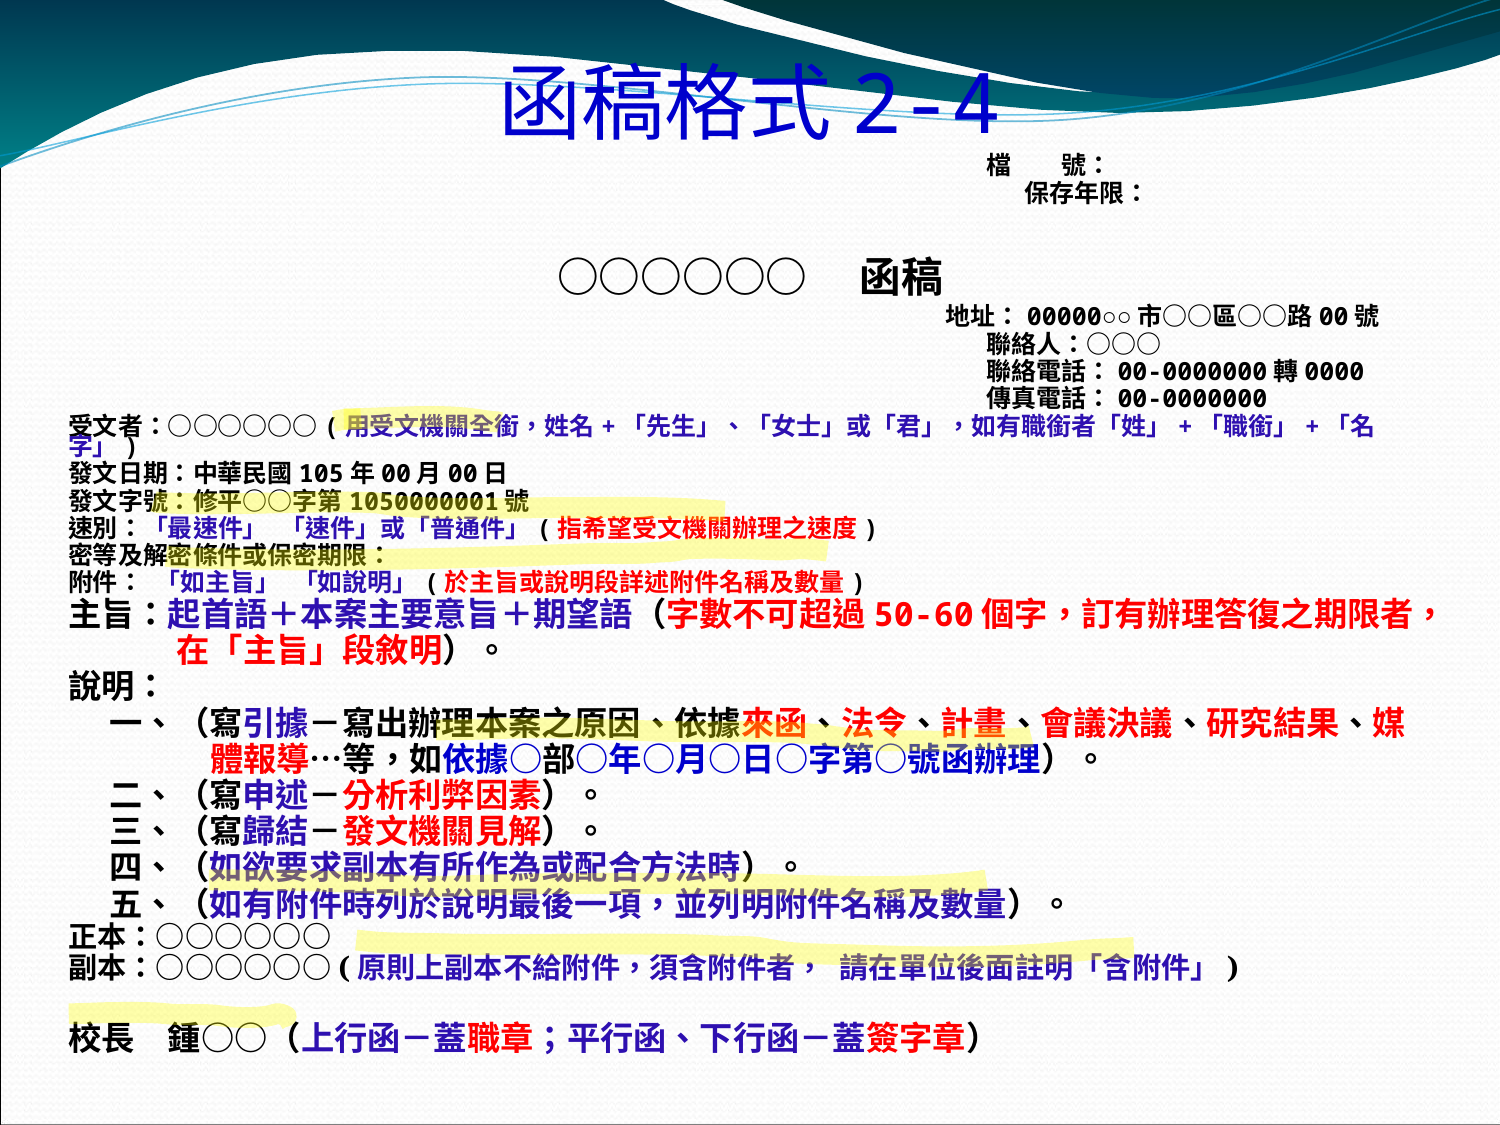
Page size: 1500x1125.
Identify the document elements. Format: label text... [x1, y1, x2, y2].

title 函稿格式2-4 [75, 42, 1426, 147]
list 檔 號： 保存年限： ○○○○○○ 函稿 地址：00000○○市○○區○○路00號 聯絡人：○○○ 聯絡電話：00-0000000轉0000 傳真電話：00-0000000 受文者：○○○○○○(用受文機關全銜，姓名+「先生」、「女士」或「君」，如有職銜者「姓」+「職銜」+「名字」) 發文日期：中華民國105年00月00日 發文字號：修平○○字第1050000001號 速別：「最速件」 「速件」或「普通件」(指希望受文機關辦理之速度) 密等及解密條件或保密期限： 附件： 「如主旨」 「如說明」(於主旨或說明段詳述附件名稱及數量) 主旨：起首語＋本案主要意旨＋期望語（字數不可超過50-60個字，訂有辦理答復之期限者， 在「主旨」段敘明）。 說明： 一、（寫引據－寫出辦理本案之原因、依據來函、法令、計畫、會議決議、研究結果、媒 體報導…等，如依據○部○年○月○日○字第○號函辦理）。 二、（寫申述－分析利弊因素）。 三、（寫歸結－發文機關見解）。 四、（如欲要求副本有所作為或配合方法時）。 五、（如有附件時列於說明最後一項，並列明附件名稱及數量）。 正本：○○○○○○ 副本：○○○○○○(原則上副本不給附件，須含附件者， 請在單位後面註明「含附件」) 校長 鍾○○（上行函－蓋職章；平行函、下行函－蓋簽字章） [53, 147, 1447, 1095]
